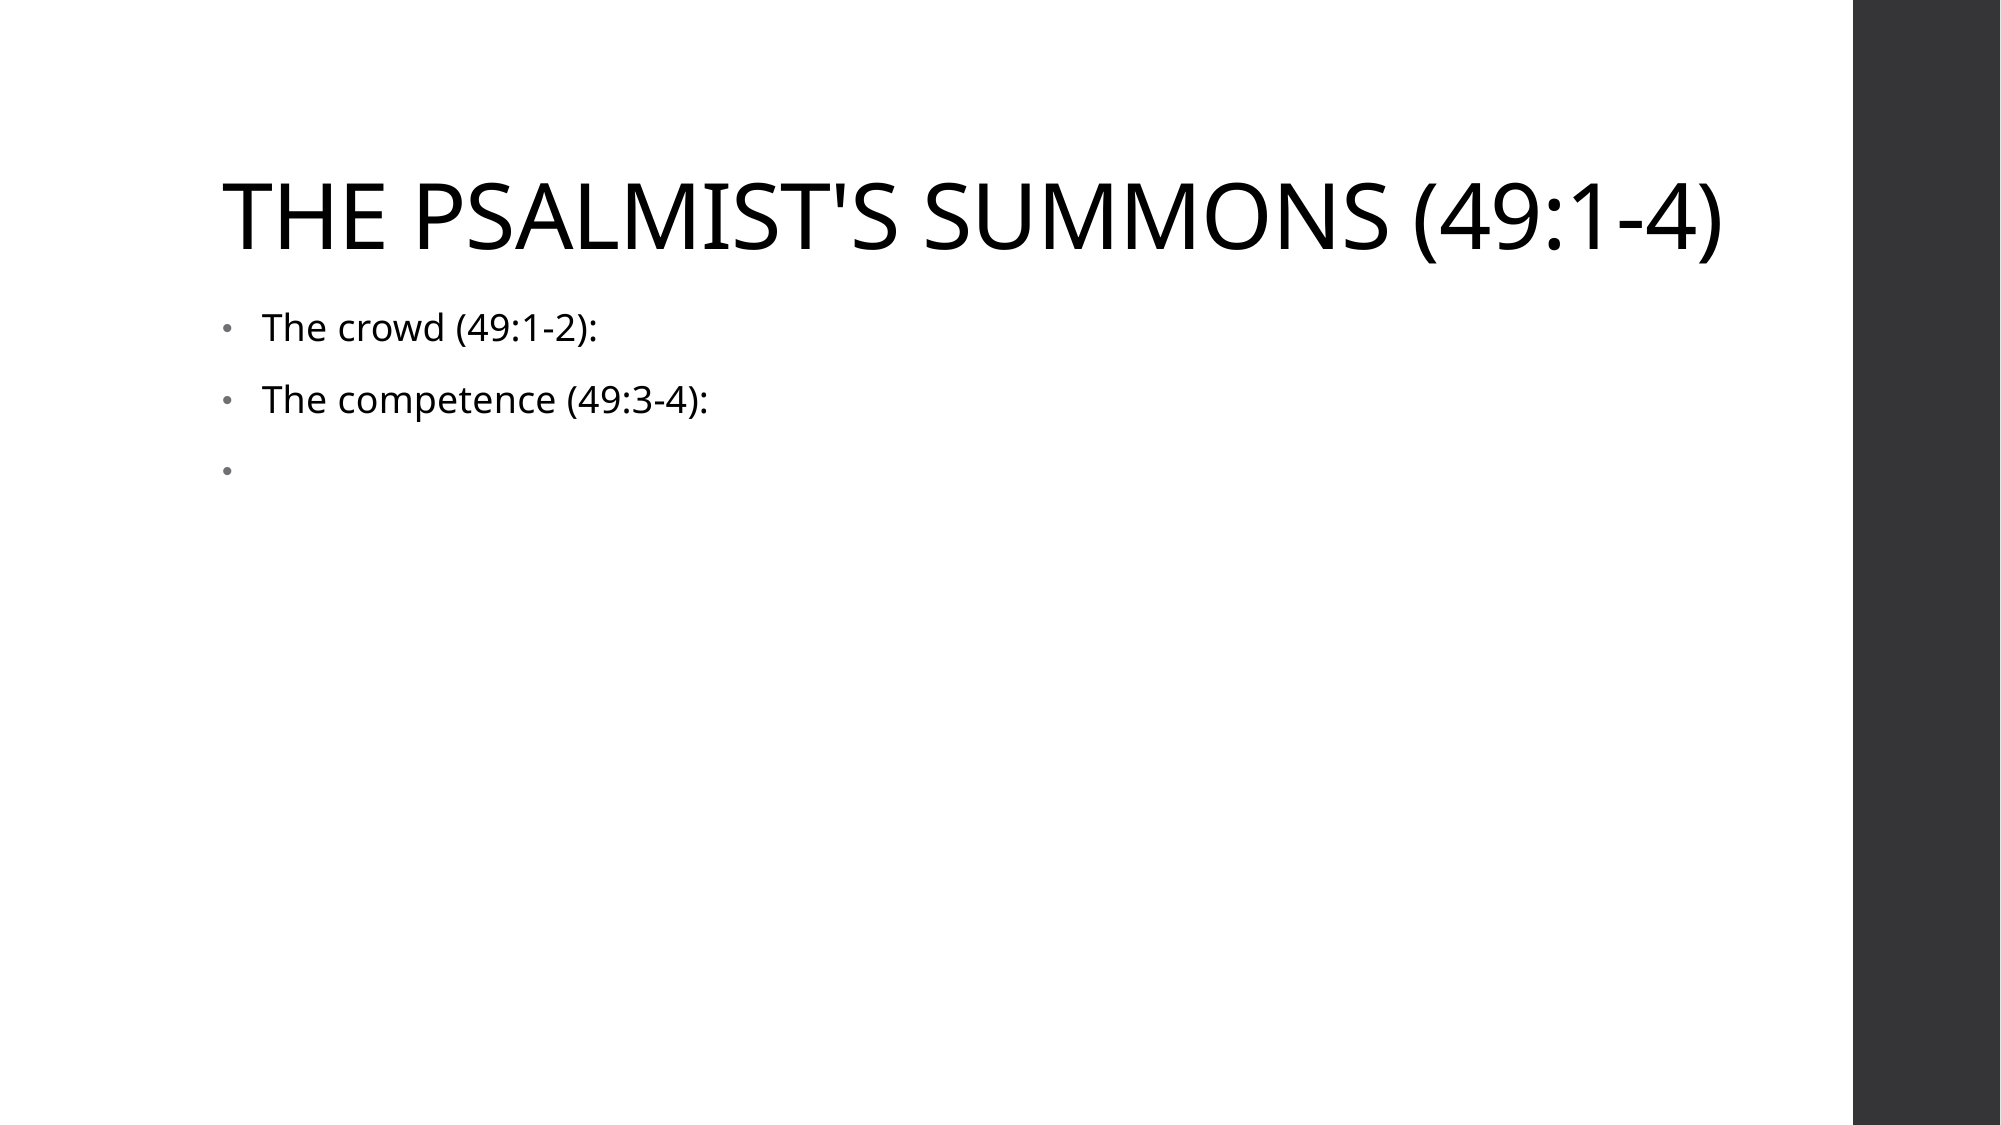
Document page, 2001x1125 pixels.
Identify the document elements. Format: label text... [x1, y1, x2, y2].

title THE PSALMIST'S SUMMONS (49:1-4) [206, 60, 1797, 278]
list The crowd (49:1-2): The competence (49:3-4): [206, 299, 1617, 1014]
